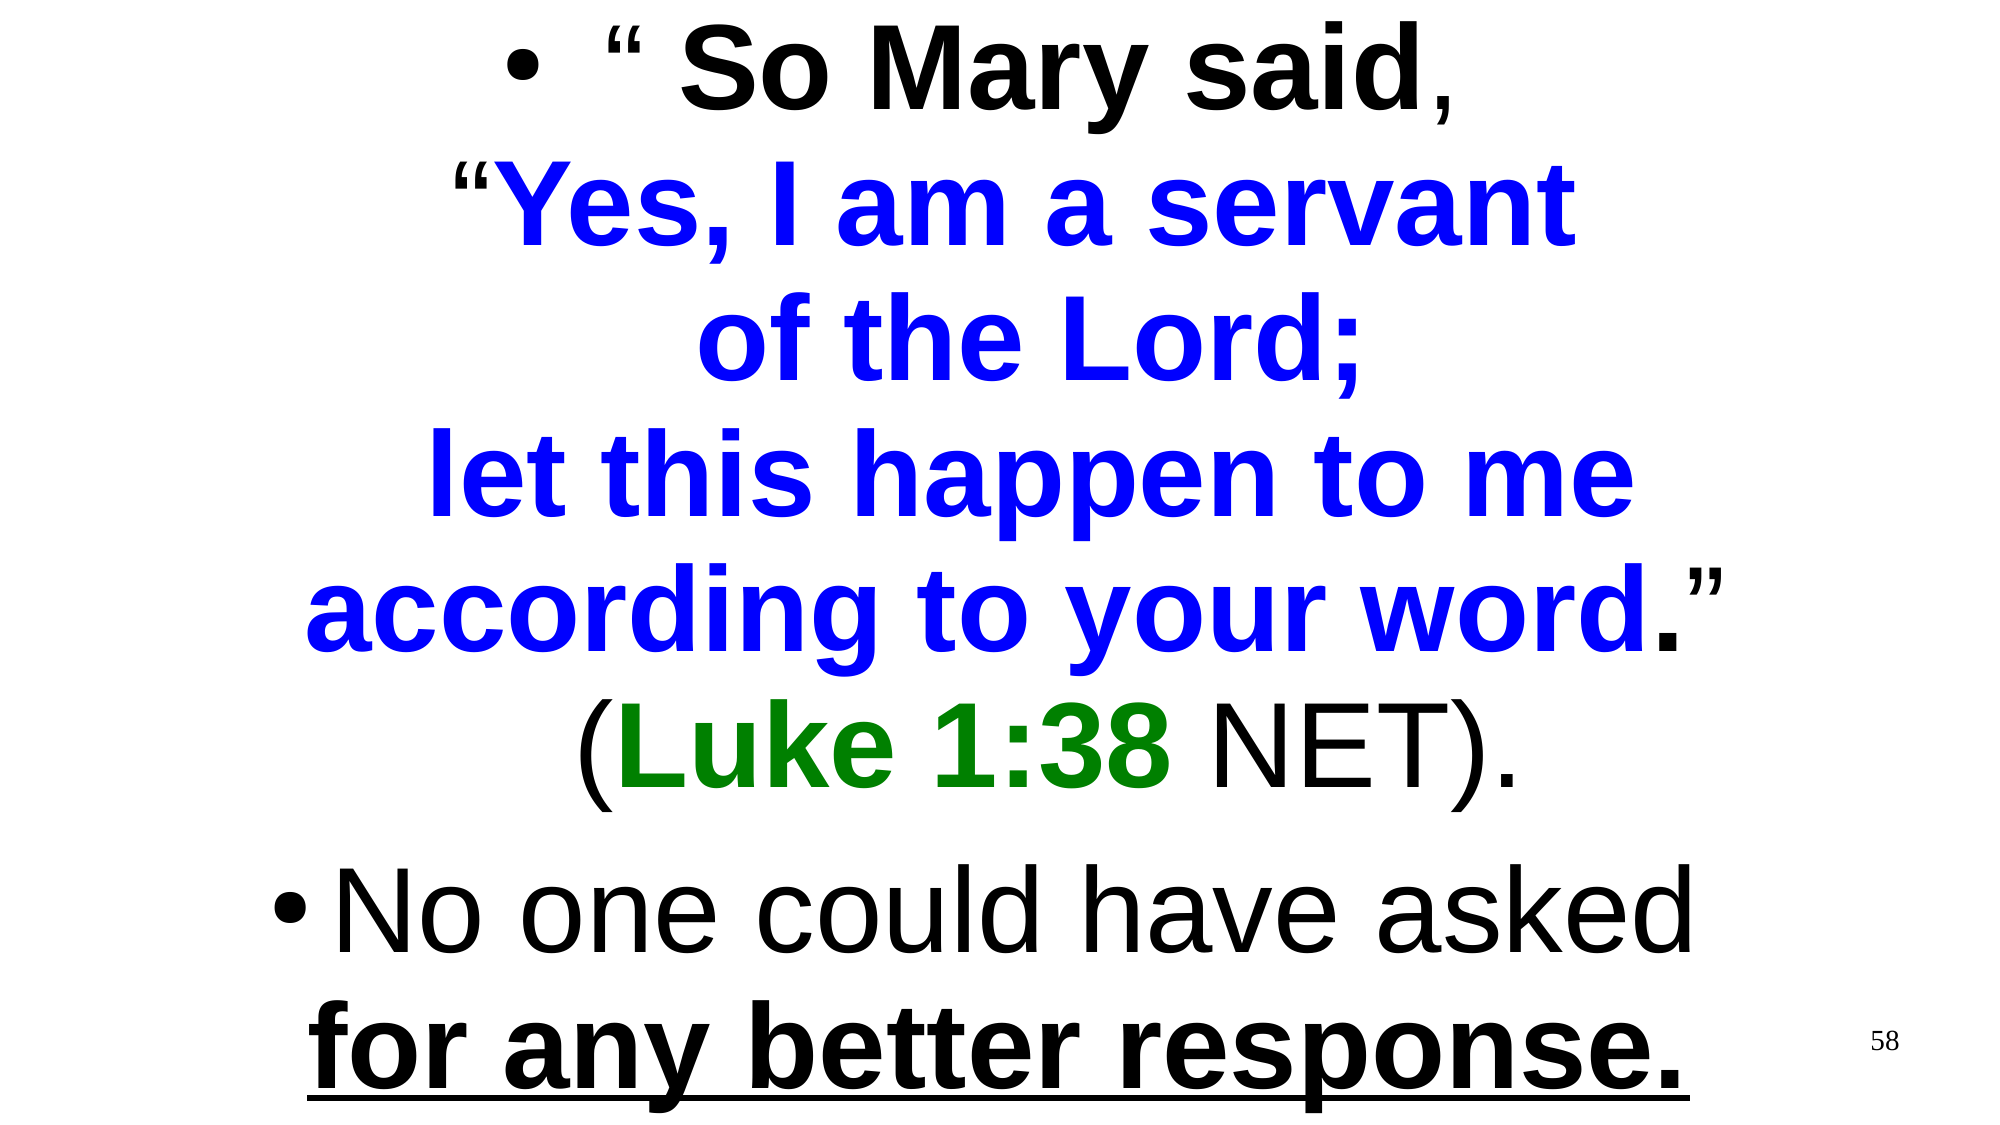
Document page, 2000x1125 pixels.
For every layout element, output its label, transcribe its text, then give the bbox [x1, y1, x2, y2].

list “ So Mary said, “Yes, I am a servant of the Lord; let this happen to me according to your word.” (Luke 1:38 NET). No one could have asked for any better response. [0, 0, 1996, 1123]
